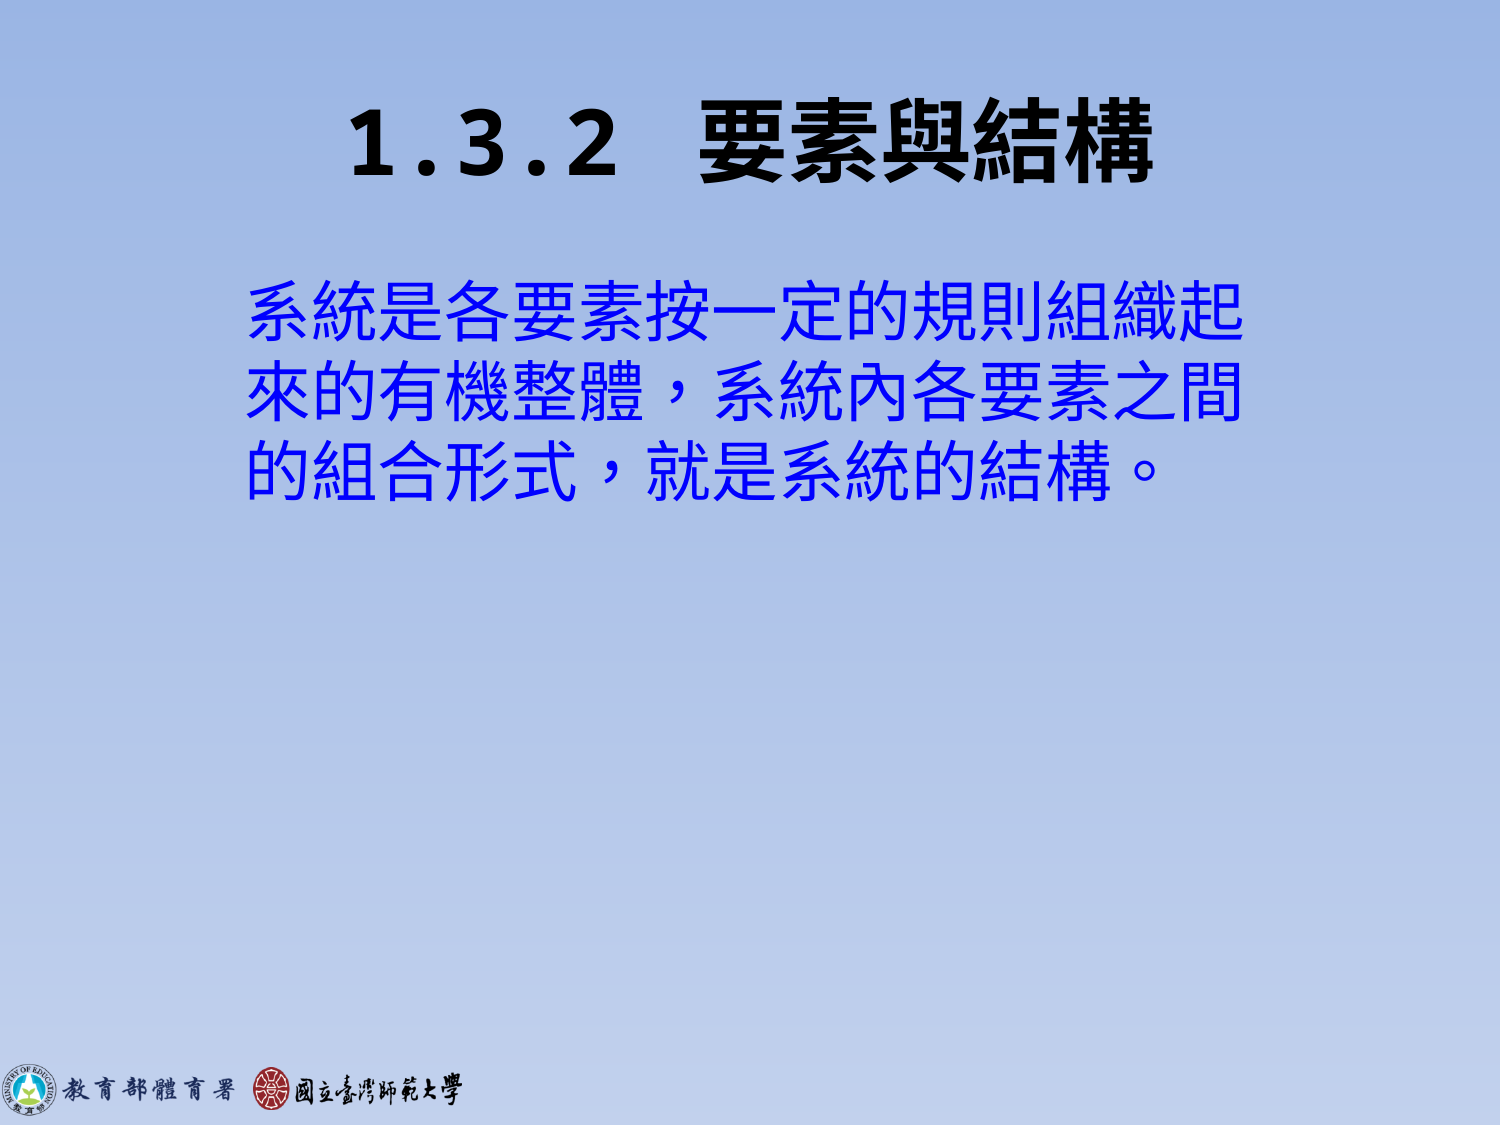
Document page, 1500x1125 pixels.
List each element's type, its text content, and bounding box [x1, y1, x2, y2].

title 1.3.2 要素與結構 [75, 45, 1426, 233]
list 系統是各要素按一定的規則組織起來的有機整體，系統內各要素之間的組合形式，就是系統的結構。 [229, 262, 1309, 1005]
